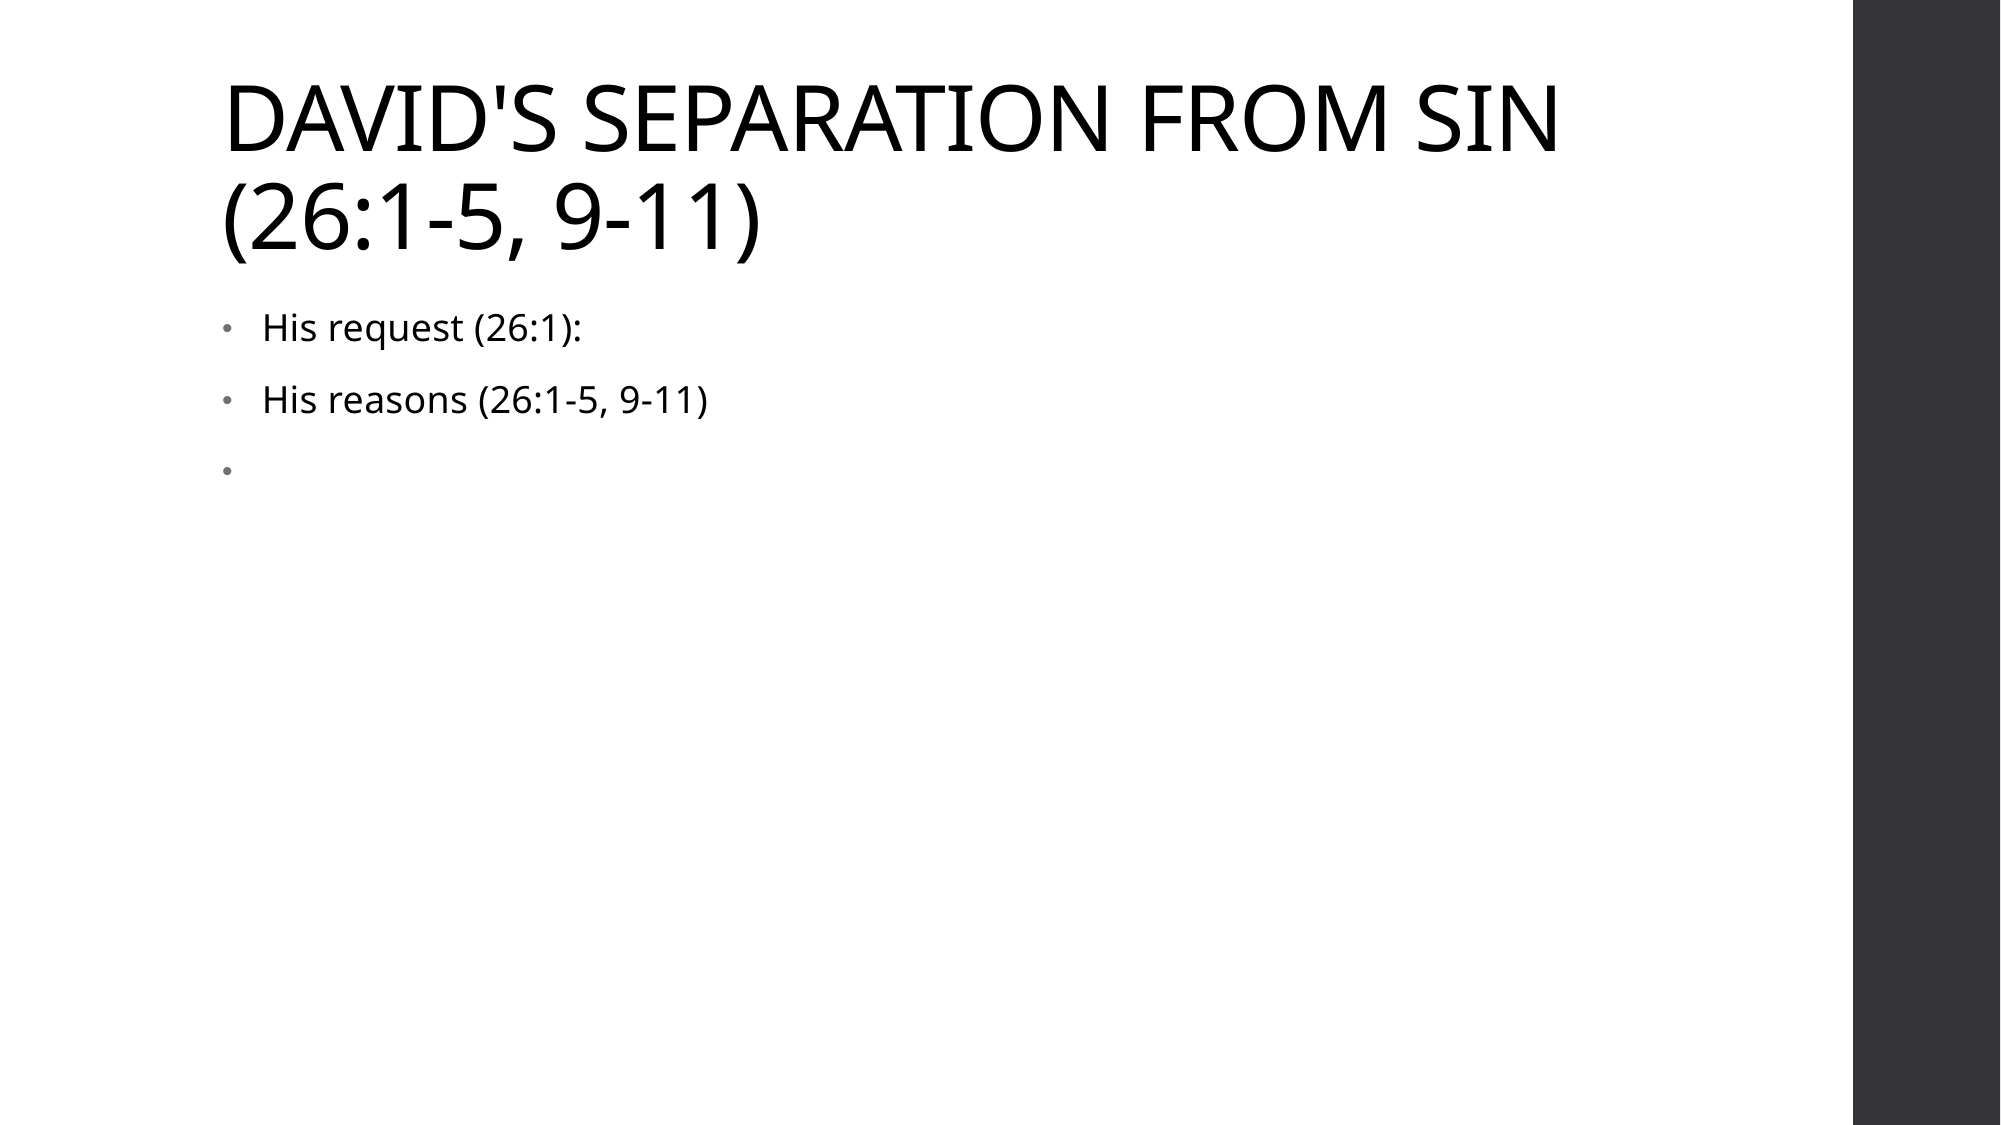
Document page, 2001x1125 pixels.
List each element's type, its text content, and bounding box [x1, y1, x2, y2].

list His request (26:1): His reasons (26:1-5, 9-11) [206, 299, 1617, 1014]
title DAVID'S SEPARATION FROM SIN (26:1-5, 9-11) [206, 60, 1797, 278]
